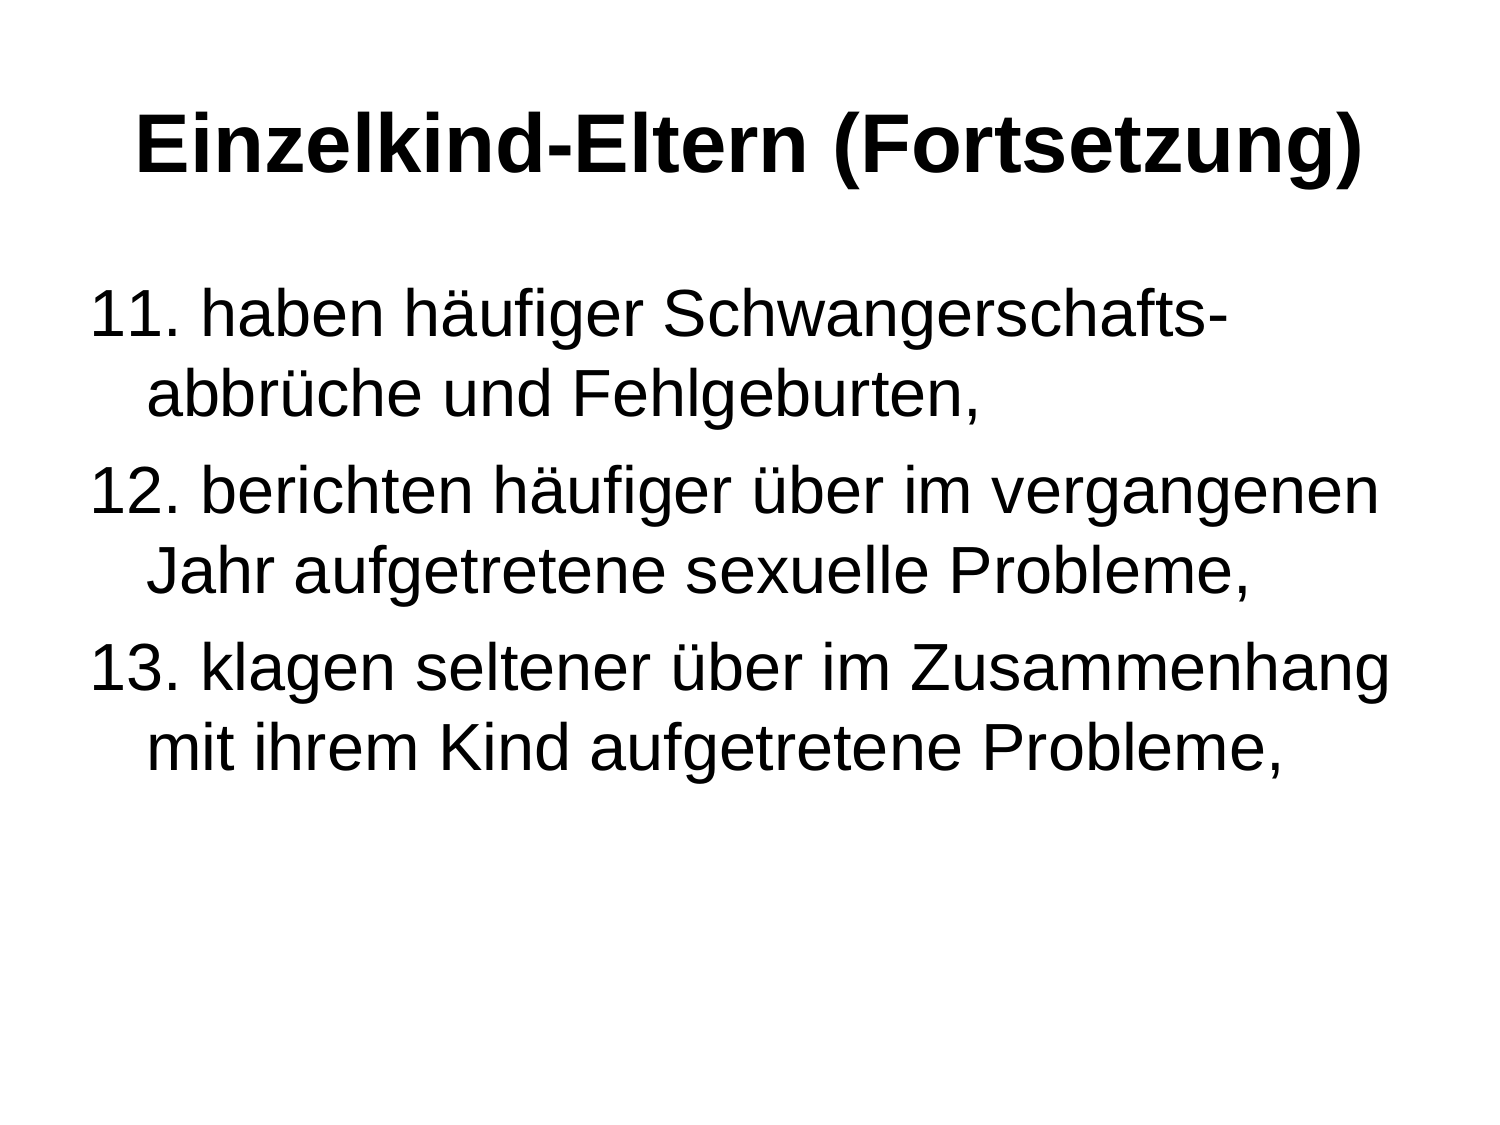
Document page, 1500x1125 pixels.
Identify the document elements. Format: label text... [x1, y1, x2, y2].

title Einzelkind-Eltern (Fortsetzung) [75, 45, 1426, 233]
list 11. haben häufiger Schwangerschafts-abbrüche und Fehlgeburten, 12. berichten häufiger über im vergangenen Jahr aufgetretene sexuelle Probleme, 13. klagen seltener über im Zusammenhang mit ihrem Kind aufgetretene Probleme, [75, 262, 1426, 1005]
